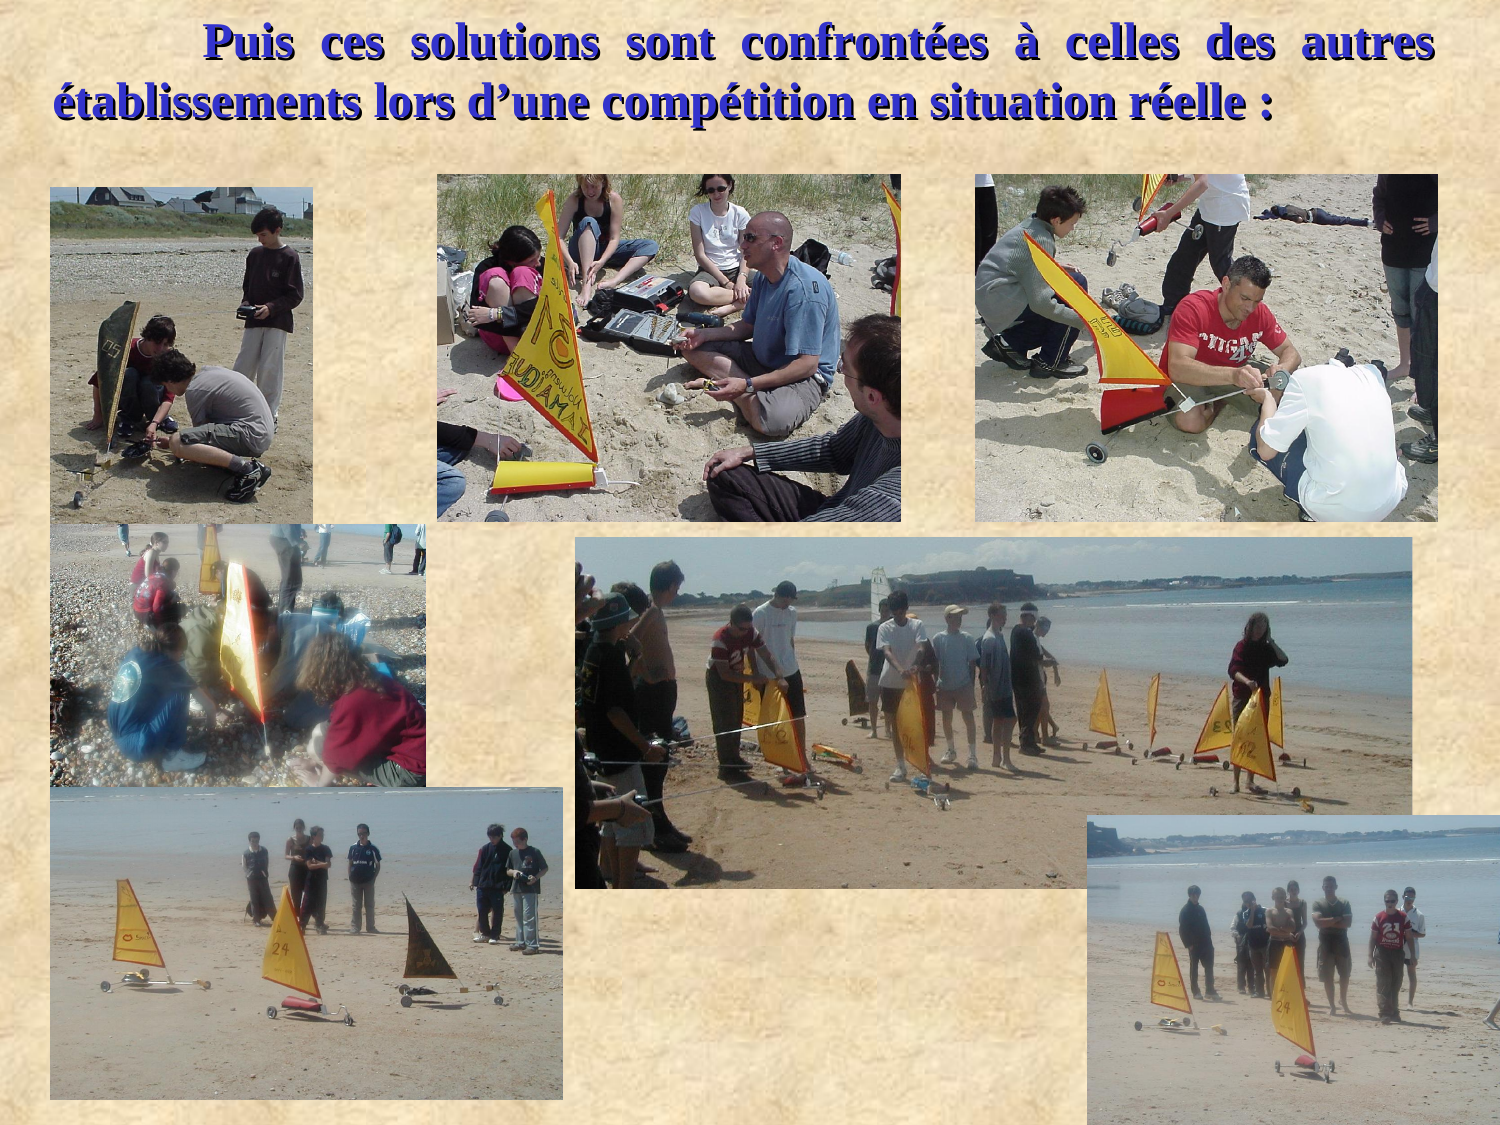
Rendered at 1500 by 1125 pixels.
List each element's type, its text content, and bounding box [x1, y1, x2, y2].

picture [0, 0, 1500, 1125]
text_box Puis ces solutions sont confrontées à celles des autres établissements lors d’une compétition en situation réelle : [37, 0, 1450, 136]
